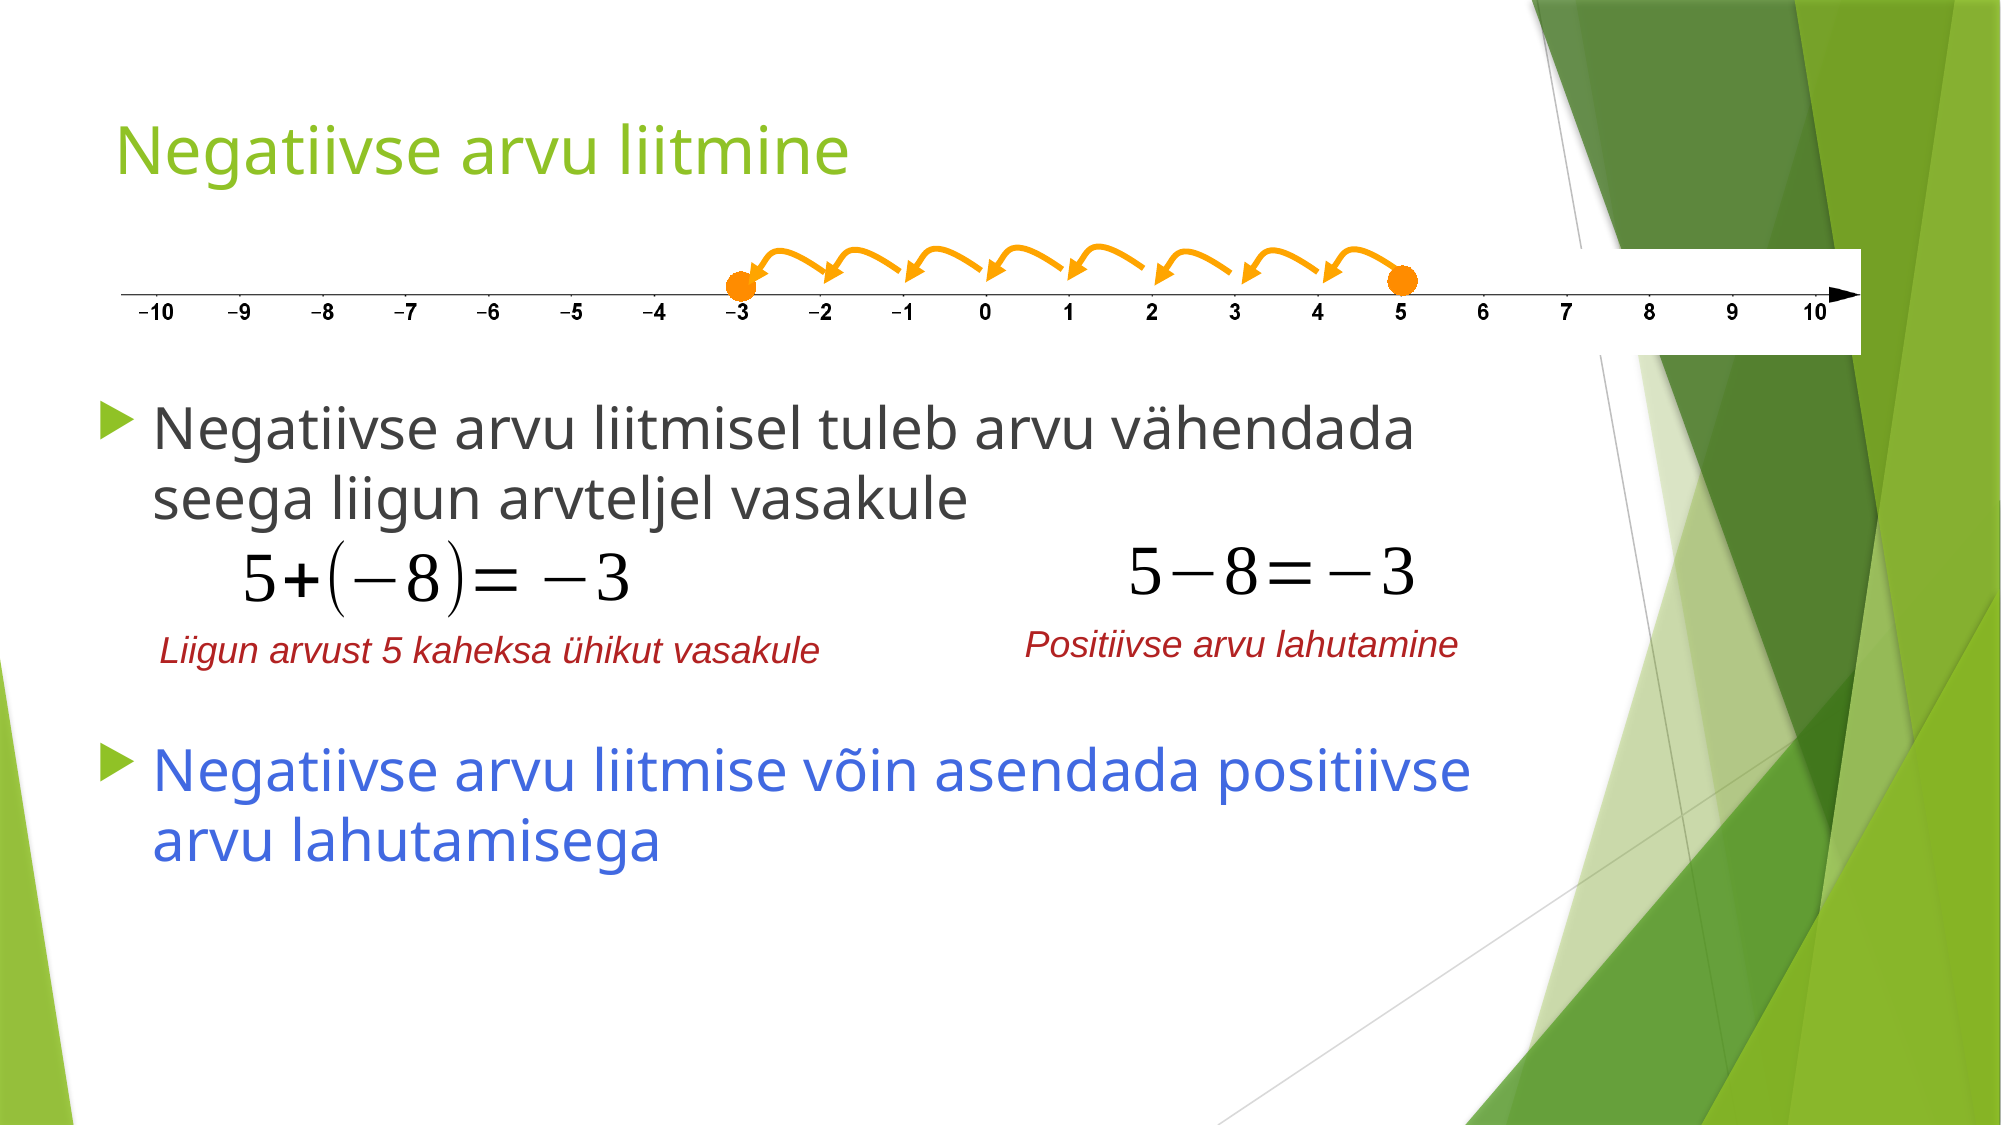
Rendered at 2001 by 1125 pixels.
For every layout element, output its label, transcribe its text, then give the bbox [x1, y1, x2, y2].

text_box Positiivse arvu lahutamine [1009, 616, 1641, 674]
list Negatiivse arvu liitmisel tuleb arvu vähendada seega liigun arvteljel vasakule Negatiivse arvu liitmise võin asendada positiivse arvu lahutamisega [81, 383, 1595, 1093]
text_box Liigun arvust 5 kaheksa ühikut vasakule [144, 622, 857, 680]
text_box [726, 271, 756, 302]
picture [121, 249, 1861, 355]
chart [1122, 531, 1423, 610]
chart [236, 537, 638, 622]
picture [791, 249, 844, 268]
text_box [1387, 265, 1418, 296]
title Negatiivse arvu liitmine [99, 99, 1613, 237]
